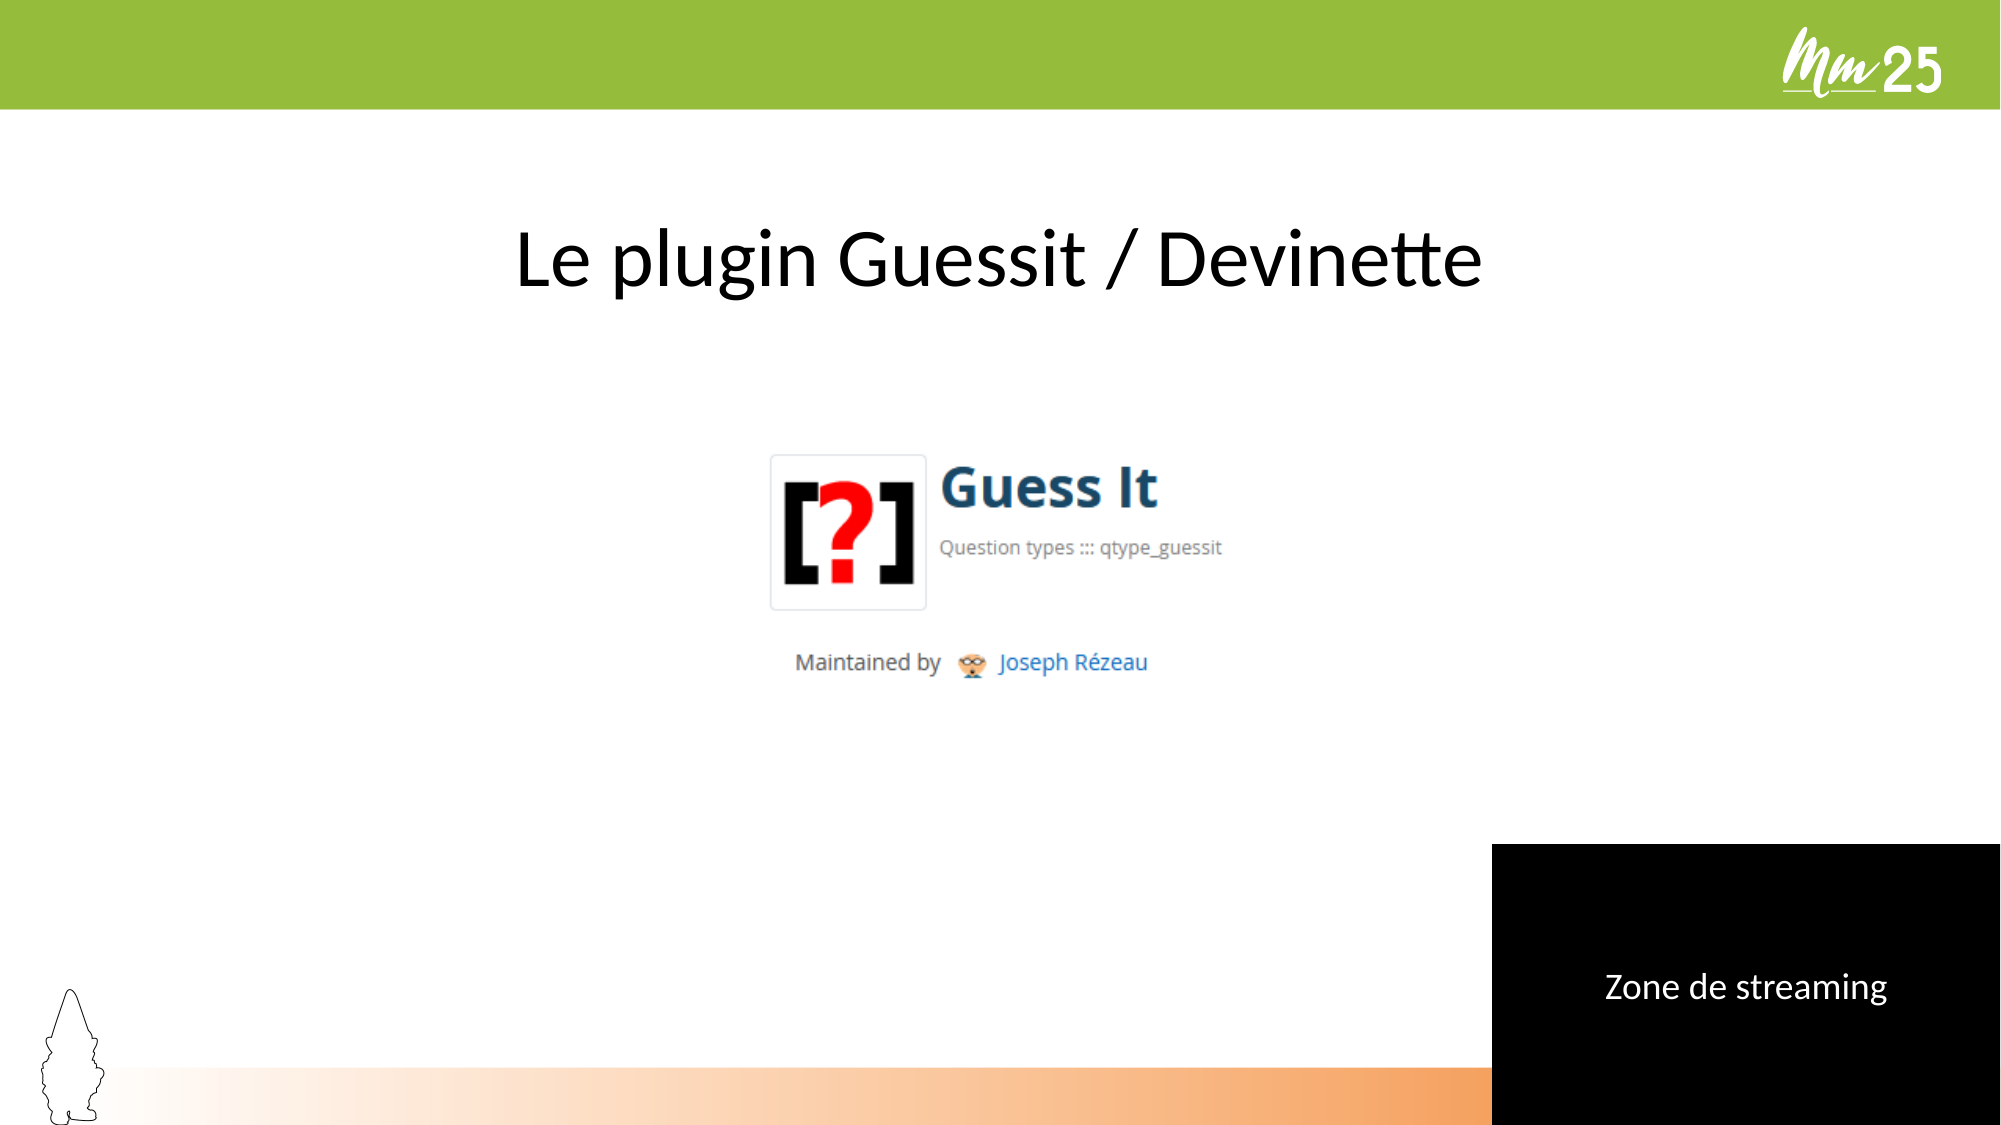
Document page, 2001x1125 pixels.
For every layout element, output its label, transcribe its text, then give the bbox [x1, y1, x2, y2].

title Le plugin Guessit / Devinette [512, 206, 1488, 325]
picture [0, 0, 2001, 1125]
